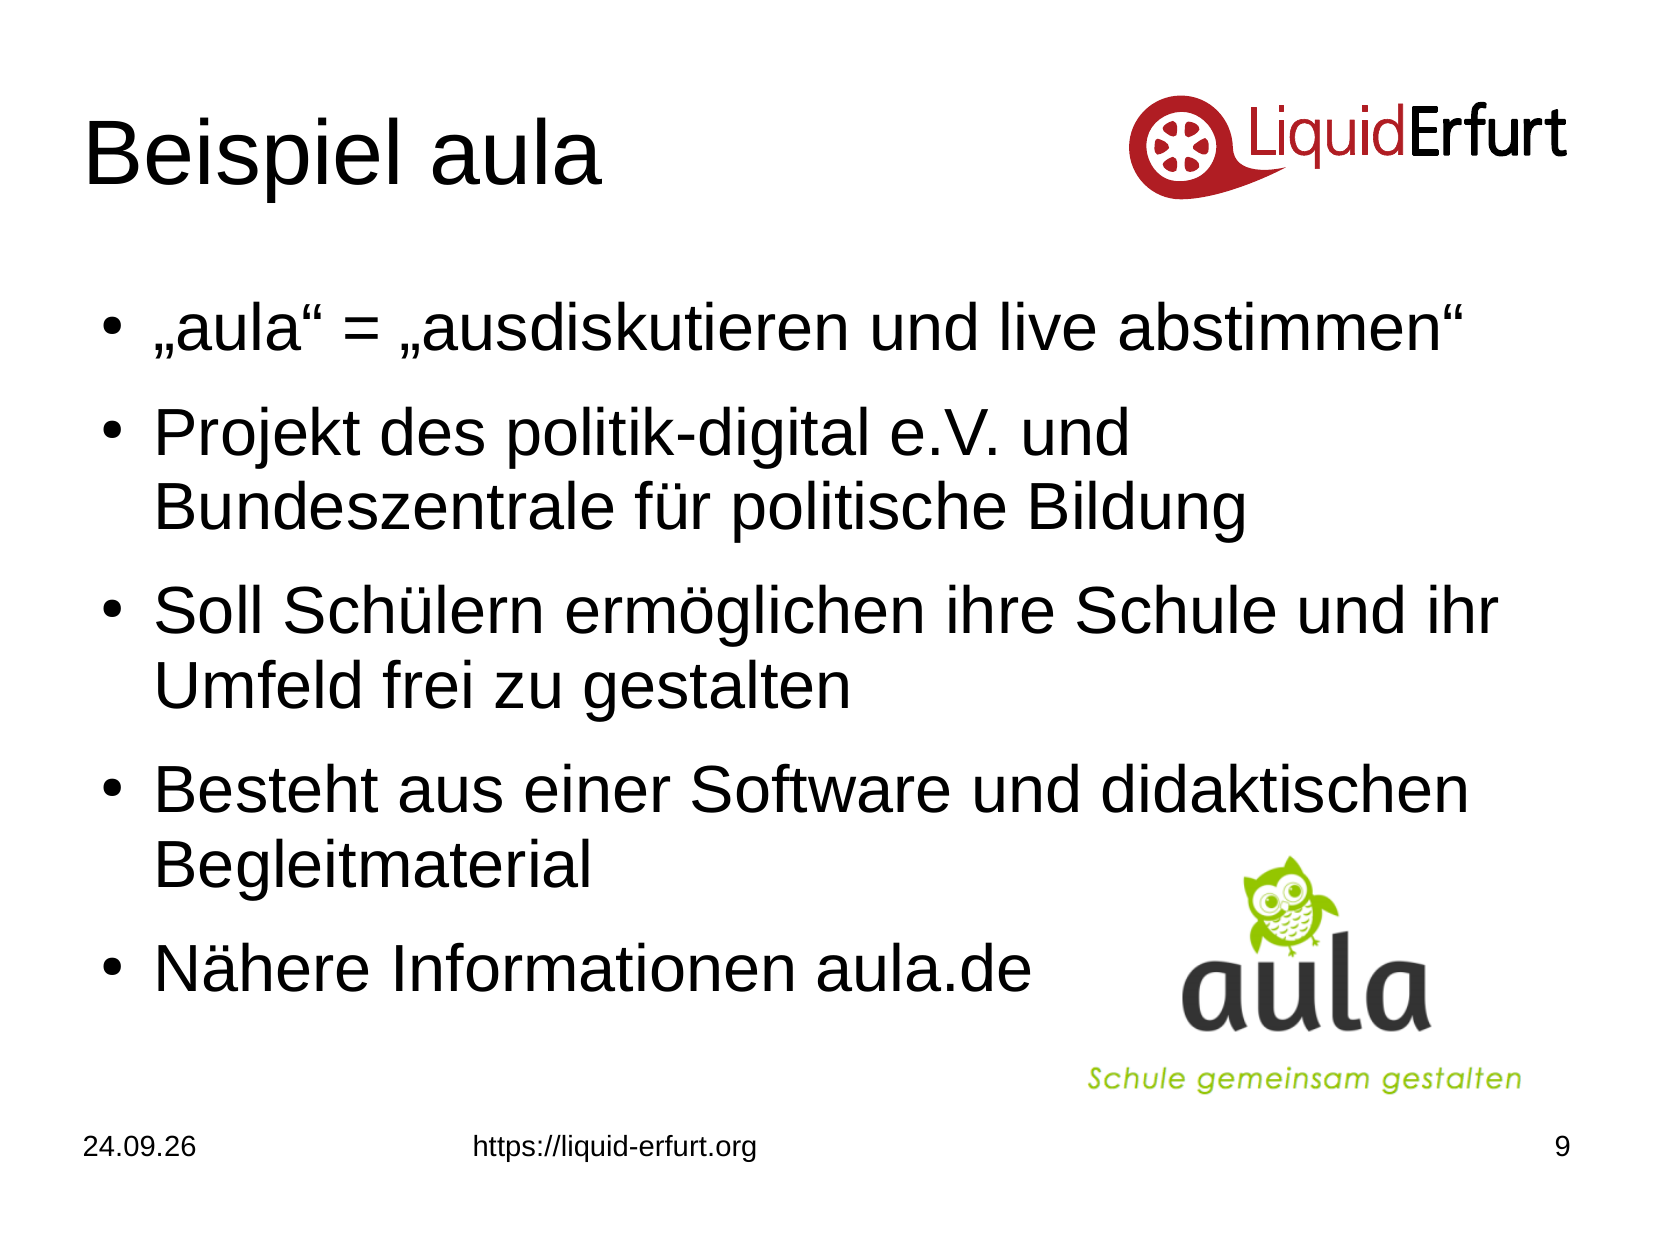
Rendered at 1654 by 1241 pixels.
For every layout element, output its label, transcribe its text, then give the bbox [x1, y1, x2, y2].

title Beispiel aula [82, 49, 1571, 257]
picture [1086, 850, 1528, 1099]
list „aula“ = „ausdiskutieren und live abstimmen“ Projekt des politik-digital e.V. und Bundeszentrale für politische Bildung Soll Schülern ermöglichen ihre Schule und ihr Umfeld frei zu gestalten Besteht aus einer Software und didaktischen Begleitmaterial Nähere Informationen aula.de [82, 290, 1571, 1010]
